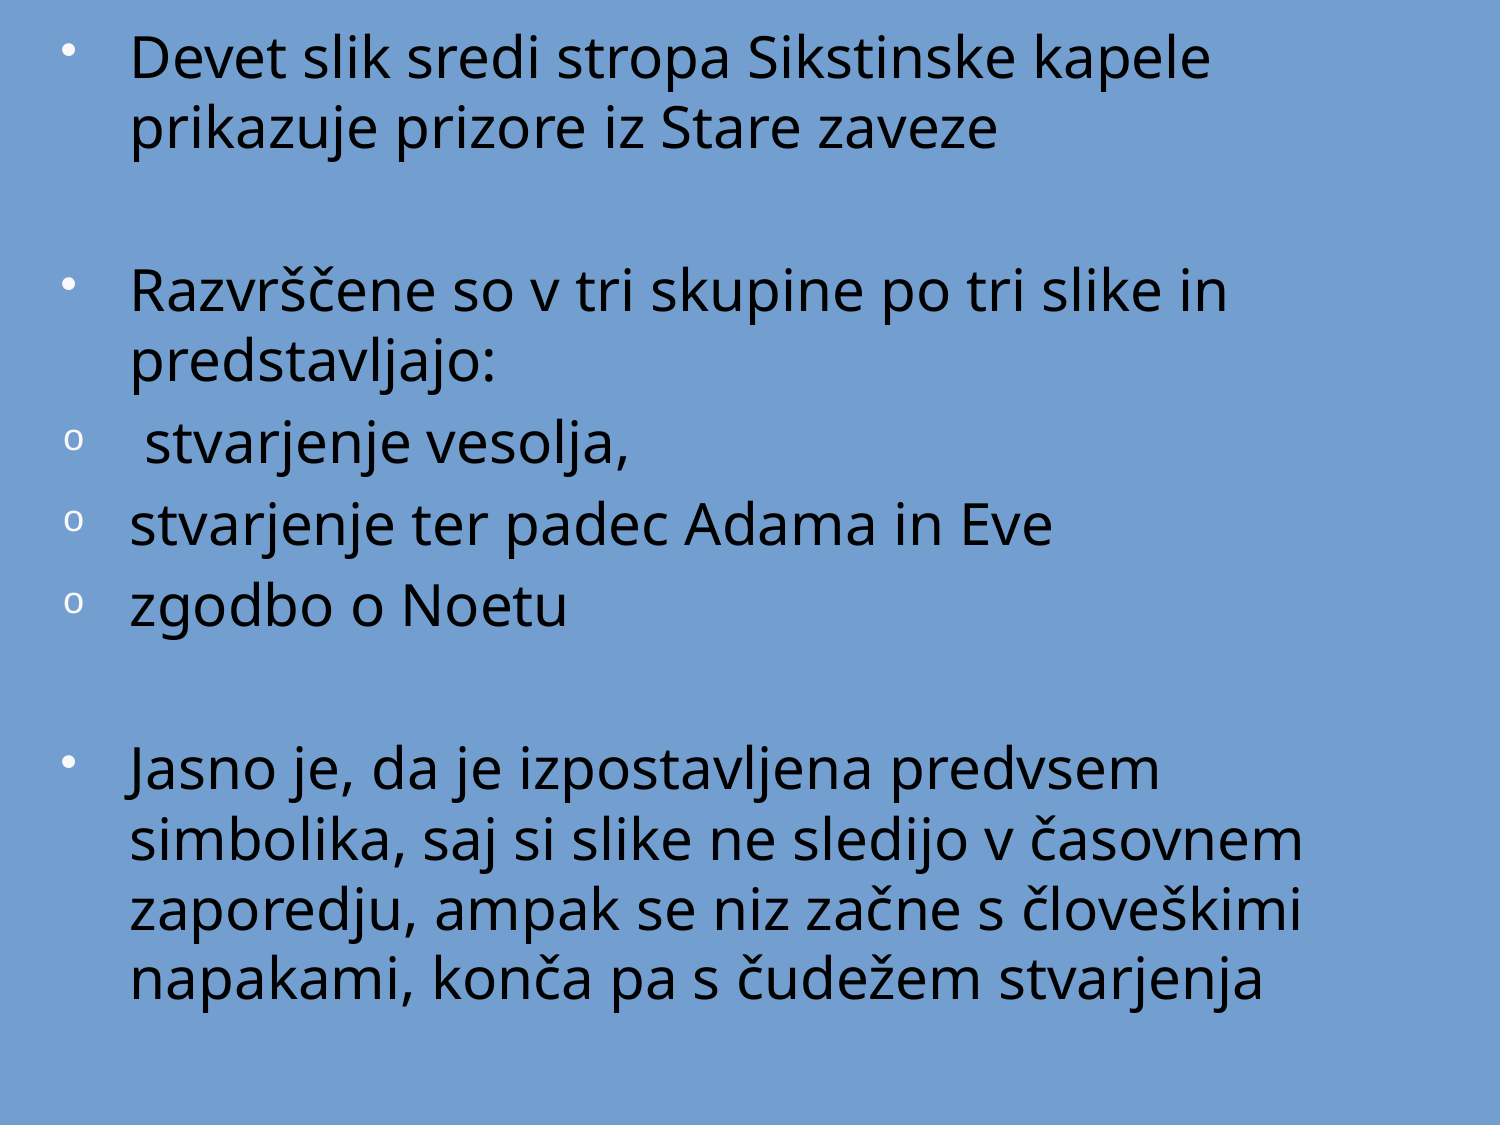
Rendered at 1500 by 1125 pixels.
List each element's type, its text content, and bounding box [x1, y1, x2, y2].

list Devet slik sredi stropa Sikstinske kapele prikazuje prizore iz Stare zaveze Razvrščene so v tri skupine po tri slike in predstavljajo: stvarjenje vesolja, stvarjenje ter padec Adama in Eve zgodbo o Noetu Jasno je, da je izpostavljena predvsem simbolika, saj si slike ne sledijo v časovnem zaporedju, ampak se niz začne s človeškimi napakami, konča pa s čudežem stvarjenja [24, 12, 1425, 1125]
